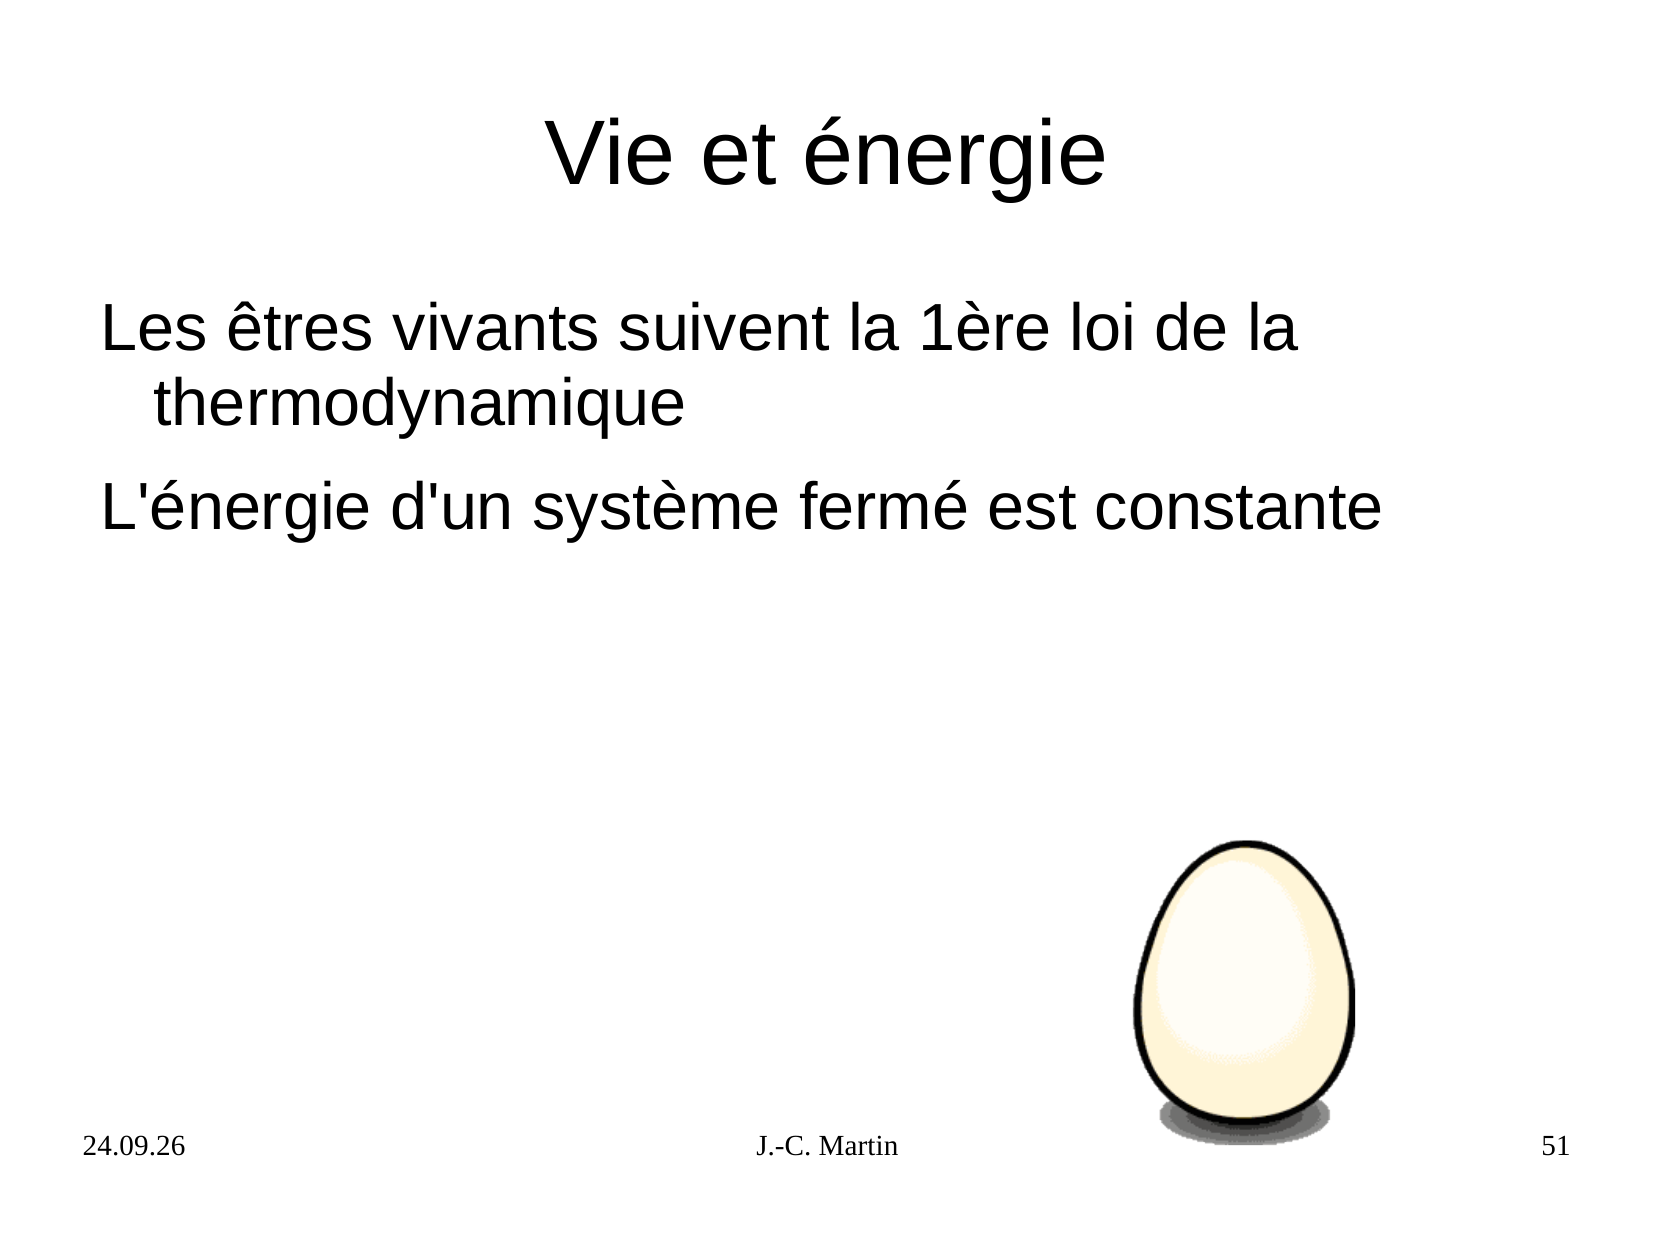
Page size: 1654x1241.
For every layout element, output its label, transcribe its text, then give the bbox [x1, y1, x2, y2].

list Les êtres vivants suivent la 1ère loi de la thermodynamique L'énergie d'un système fermé est constante [82, 290, 1571, 1094]
picture [1122, 637, 1376, 1155]
title Vie et énergie [82, 56, 1571, 250]
